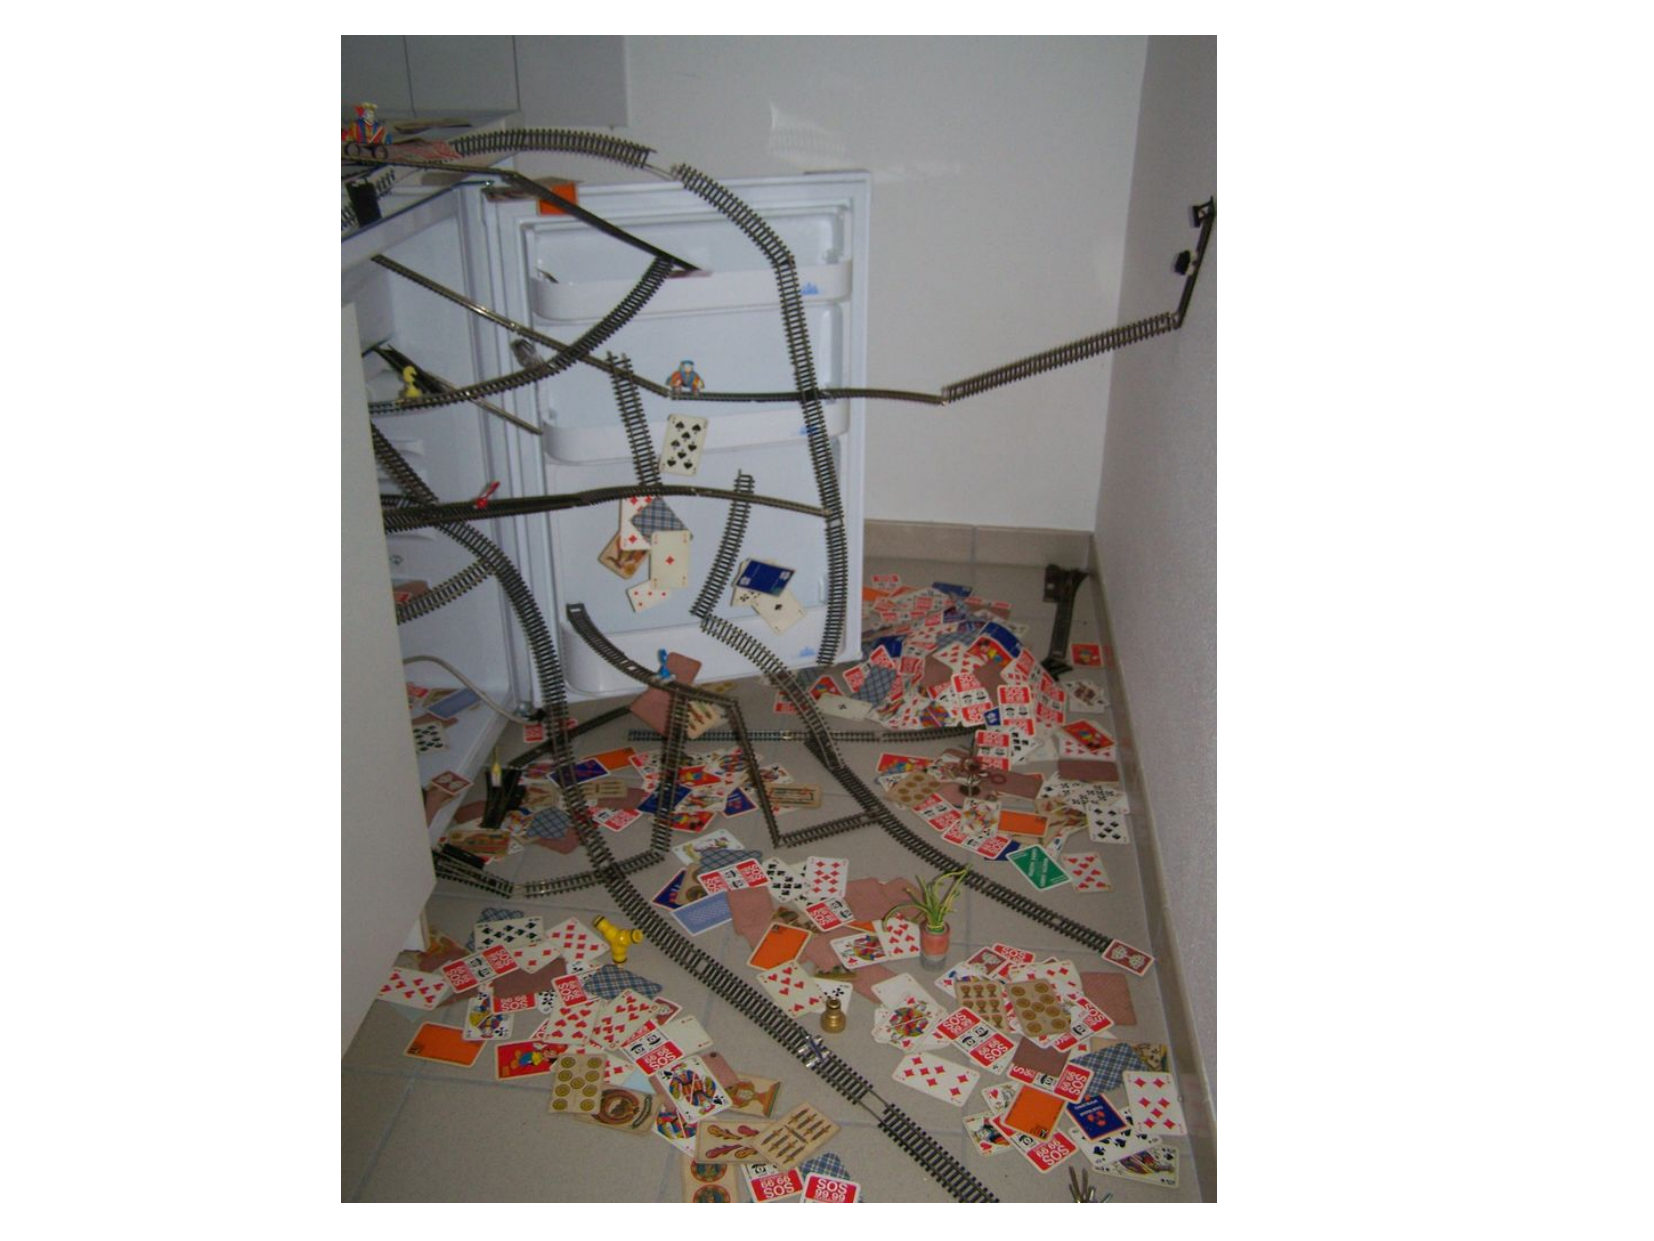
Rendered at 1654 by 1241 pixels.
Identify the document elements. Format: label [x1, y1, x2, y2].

picture [341, 35, 1217, 1203]
